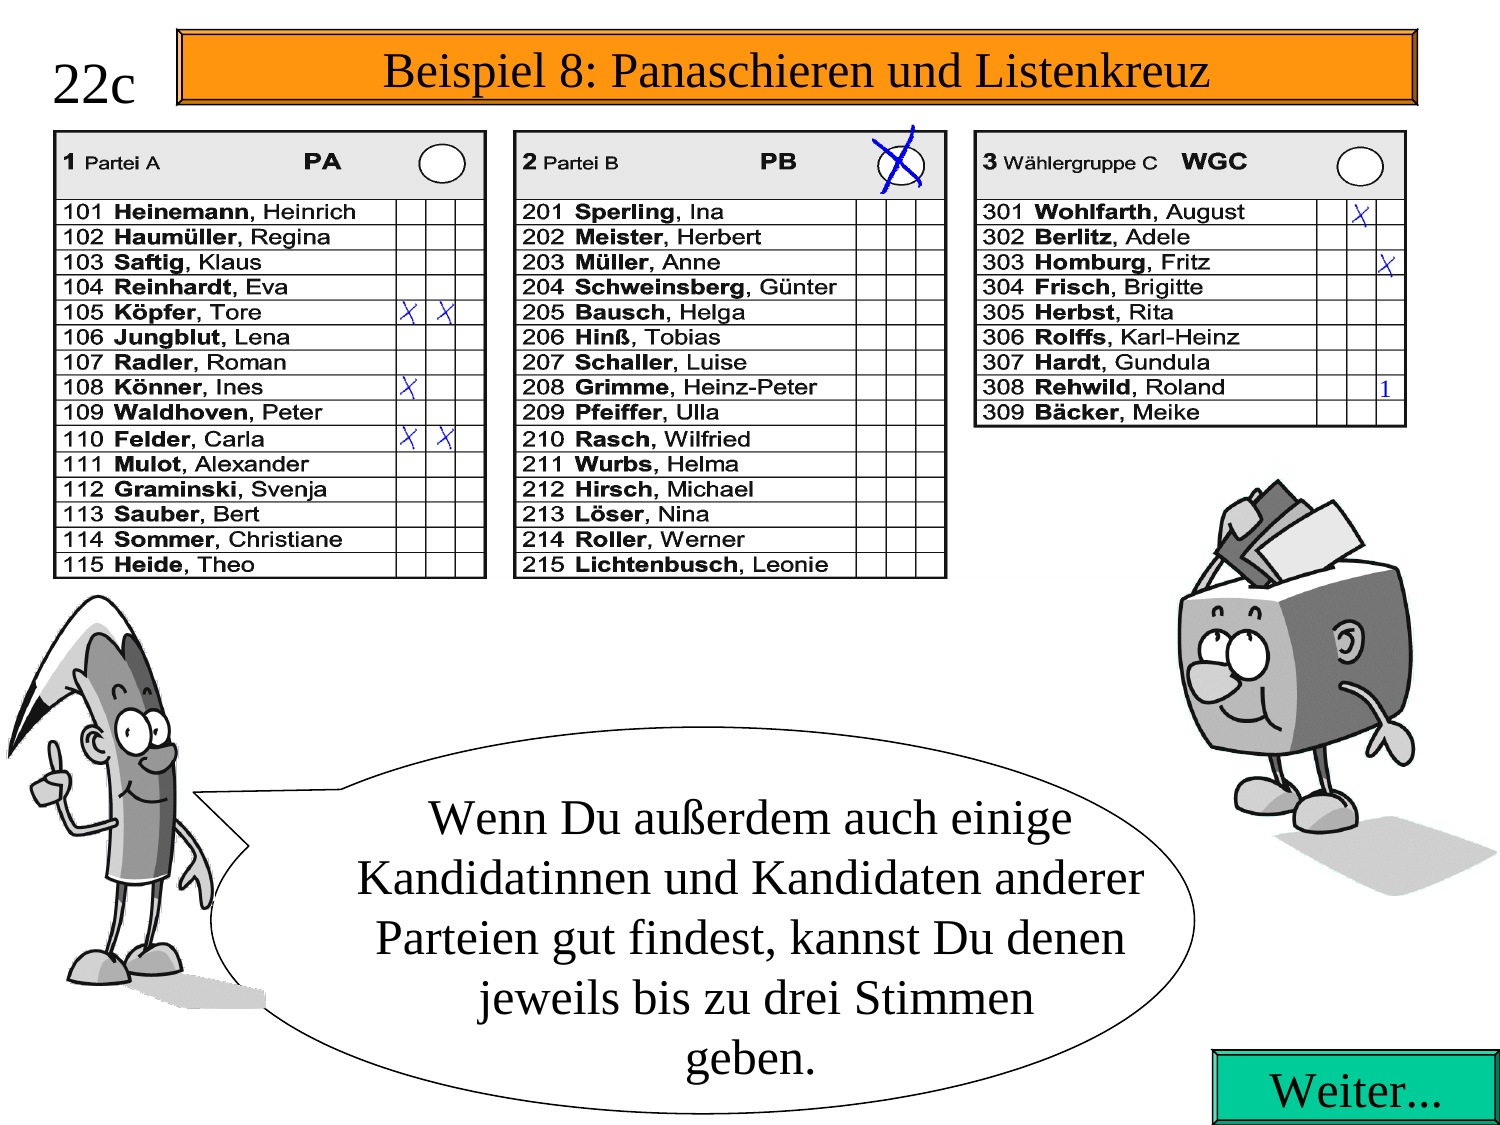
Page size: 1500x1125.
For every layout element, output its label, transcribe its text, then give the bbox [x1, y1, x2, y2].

text_box 22c [37, 37, 160, 138]
text_box Wenn Du außerdem auch einige Kandidatinnen und Kandidaten anderer Parteien gut findest, kannst Du denen jeweils bis zu drei Stimmen geben. [265, 727, 1195, 1114]
picture [2, 586, 266, 1009]
picture [53, 122, 1497, 896]
text_box 1 [1364, 364, 1427, 428]
text_box Weiter... [1218, 1055, 1495, 1120]
text_box Beispiel 8: Panaschieren und Listenkreuz [183, 35, 1412, 99]
